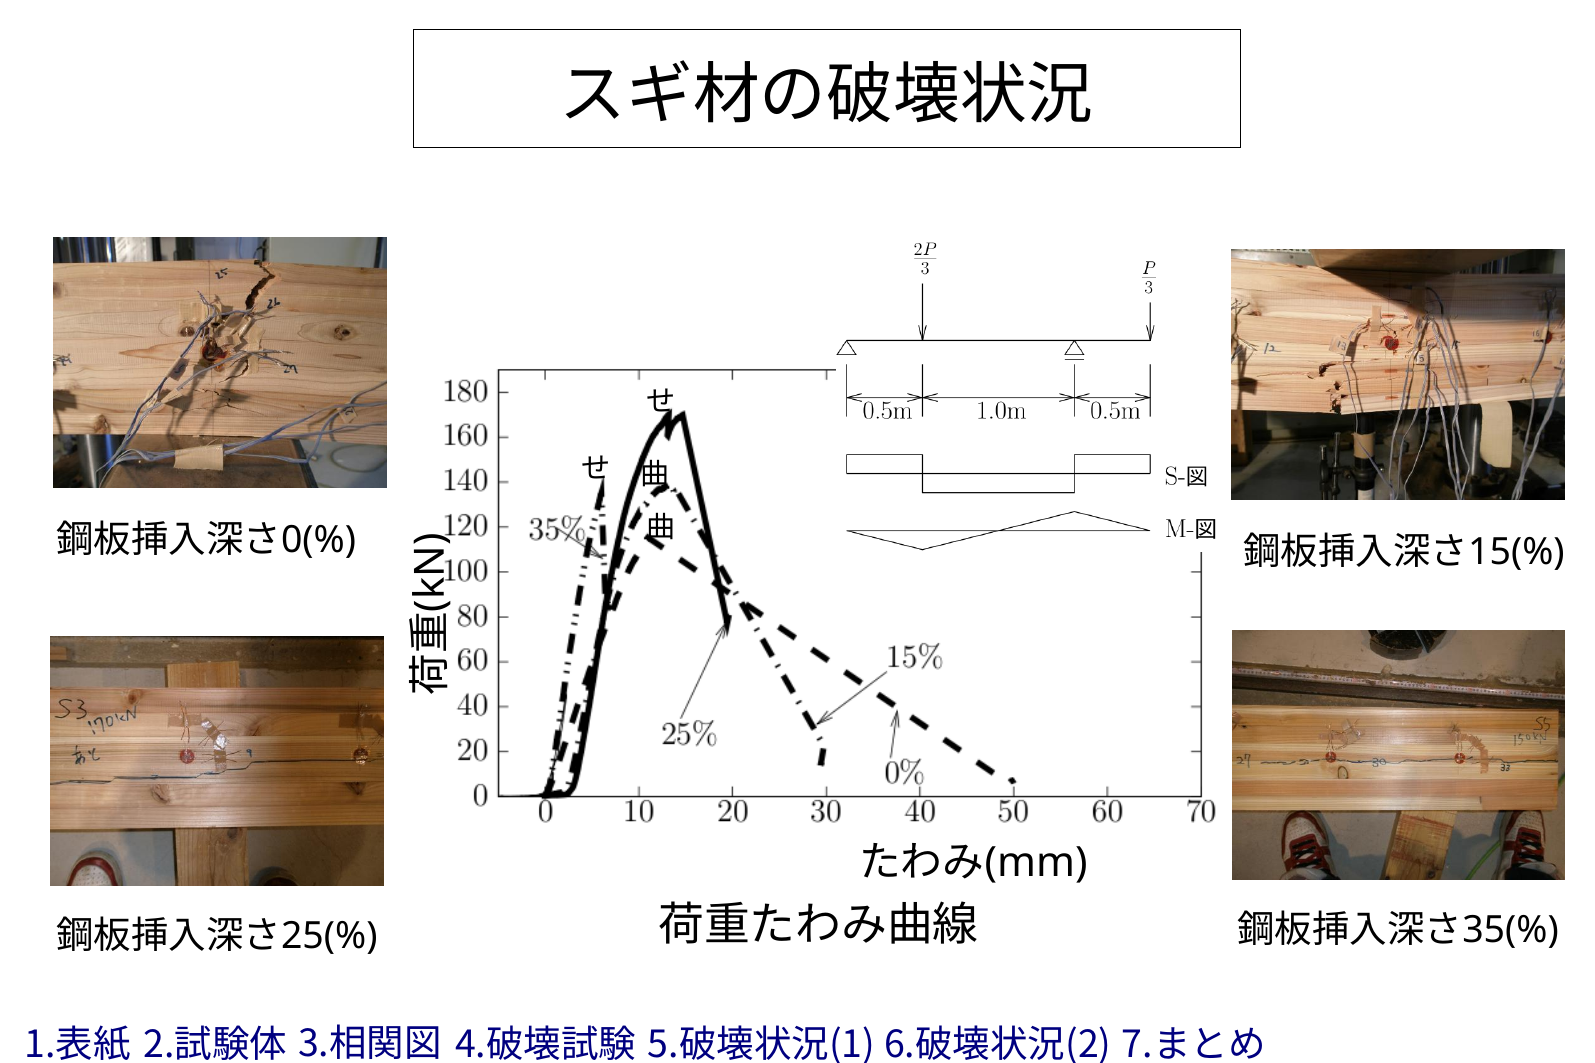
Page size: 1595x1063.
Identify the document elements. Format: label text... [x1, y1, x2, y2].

text_box 3.相関図 [283, 1005, 478, 1063]
picture [50, 636, 384, 886]
text_box 曲 [631, 496, 721, 543]
text_box せ [631, 370, 721, 417]
text_box 4.破壊試験 [440, 1006, 633, 1063]
picture [1231, 249, 1565, 500]
text_box 1.表紙 [9, 1006, 128, 1063]
text_box 荷重(kN) [387, 385, 449, 711]
text_box 鋼板挿入深さ15(%) [1228, 513, 1589, 569]
text_box 鋼板挿入深さ0(%) [41, 501, 384, 558]
text_box 2.試験体 [128, 1006, 283, 1063]
text_box せ [566, 437, 656, 484]
text_box 荷重たわみ曲線 [643, 879, 999, 944]
picture [1232, 630, 1565, 880]
text_box たわみ(mm) [844, 820, 1170, 881]
picture [53, 237, 387, 488]
text_box 曲 [625, 442, 686, 490]
text_box 6.破壊状況(2) [869, 1006, 1107, 1063]
picture [437, 237, 1226, 828]
text_box 7.まとめ [1107, 1006, 1282, 1063]
text_box 5.破壊状況(1) [633, 1006, 869, 1063]
text_box 鋼板挿入深さ25(%) [41, 897, 414, 953]
text_box スギ材の破壊状況 [413, 29, 1241, 148]
text_box 鋼板挿入深さ35(%) [1222, 891, 1577, 947]
